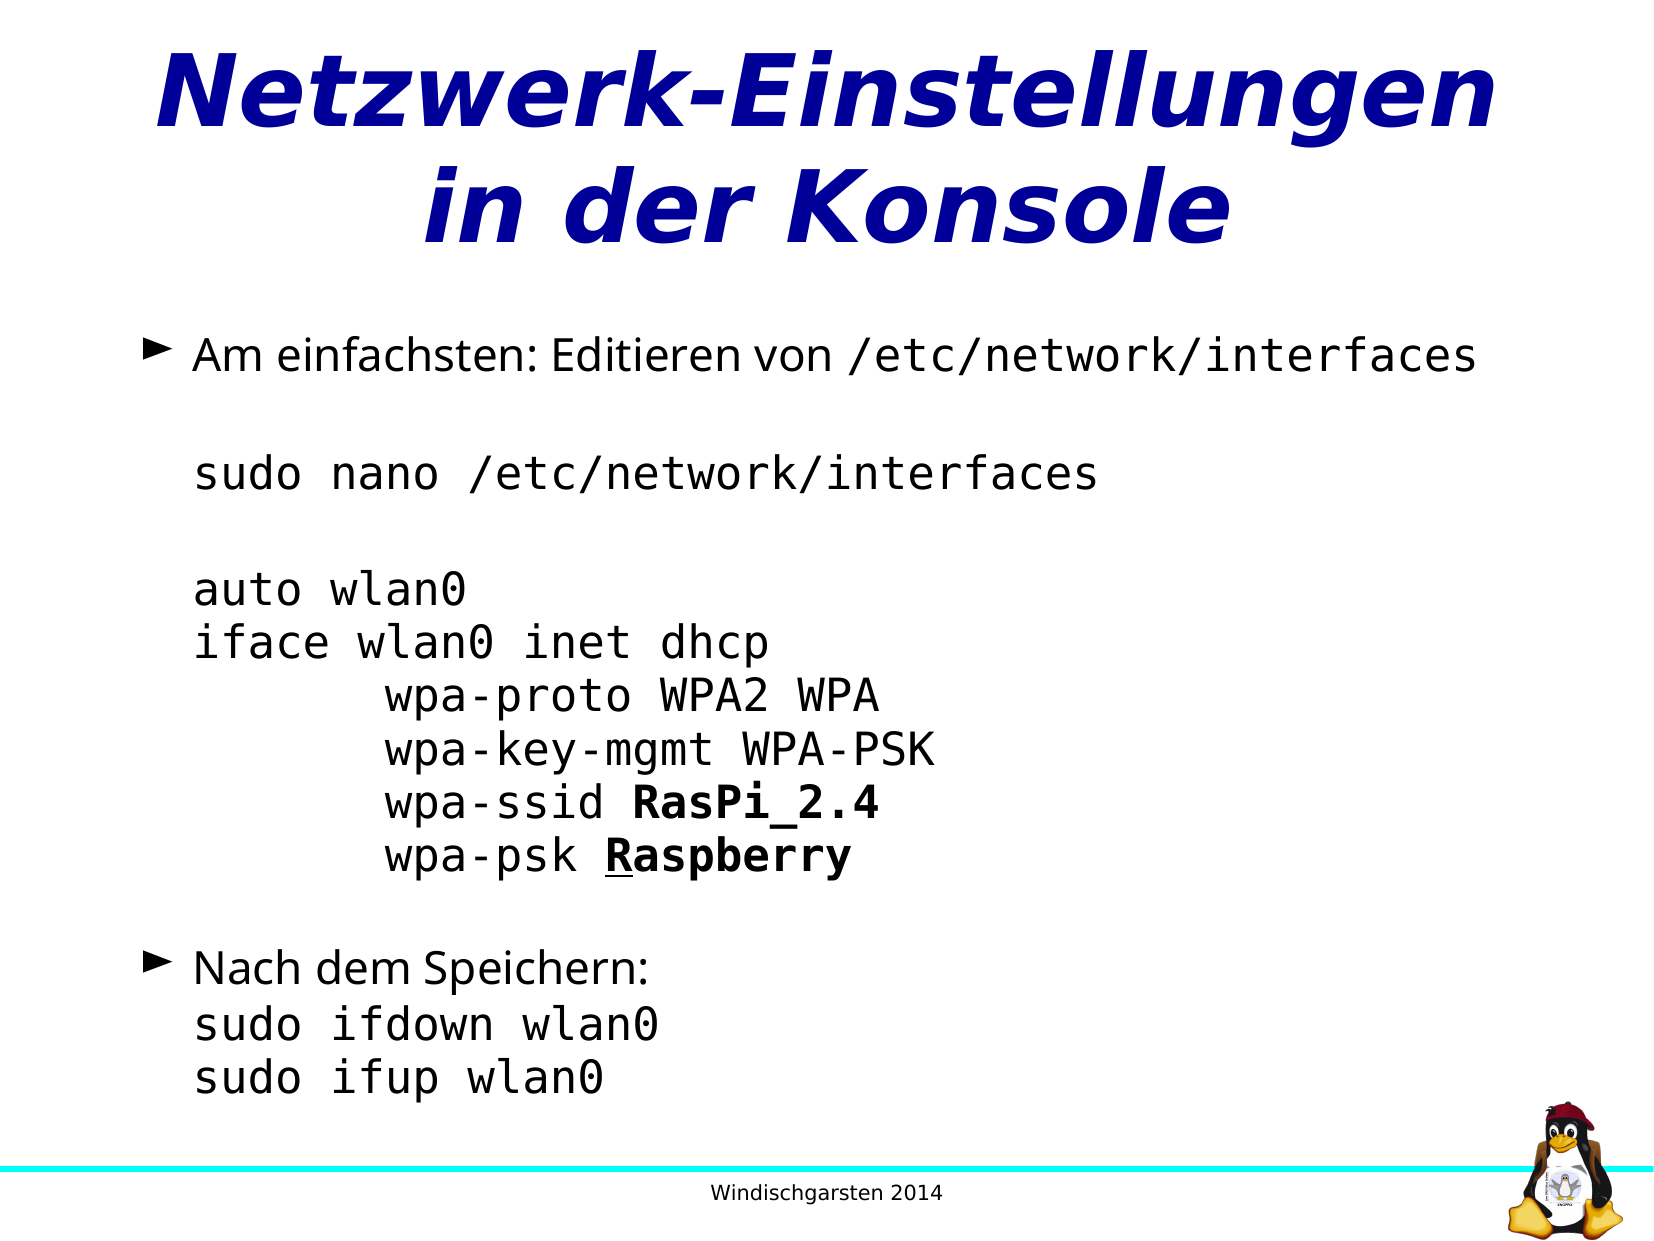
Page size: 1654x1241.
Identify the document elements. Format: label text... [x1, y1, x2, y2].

picture [1505, 1100, 1625, 1241]
title Netzwerk-Einstellungen in der Konsole [121, 33, 1534, 267]
list Am einfachsten: Editieren von /etc/network/interfaces sudo nano /etc/network/interfaces auto wlan0 iface wlan0 inet dhcp wpa-proto WPA2 WPA wpa-key-mgmt WPA-PSK wpa-ssid RasPi_2.4 wpa-psk Raspberry Nach dem Speichern: sudo ifdown wlan0 sudo ifup wlan0 [121, 322, 1561, 1132]
